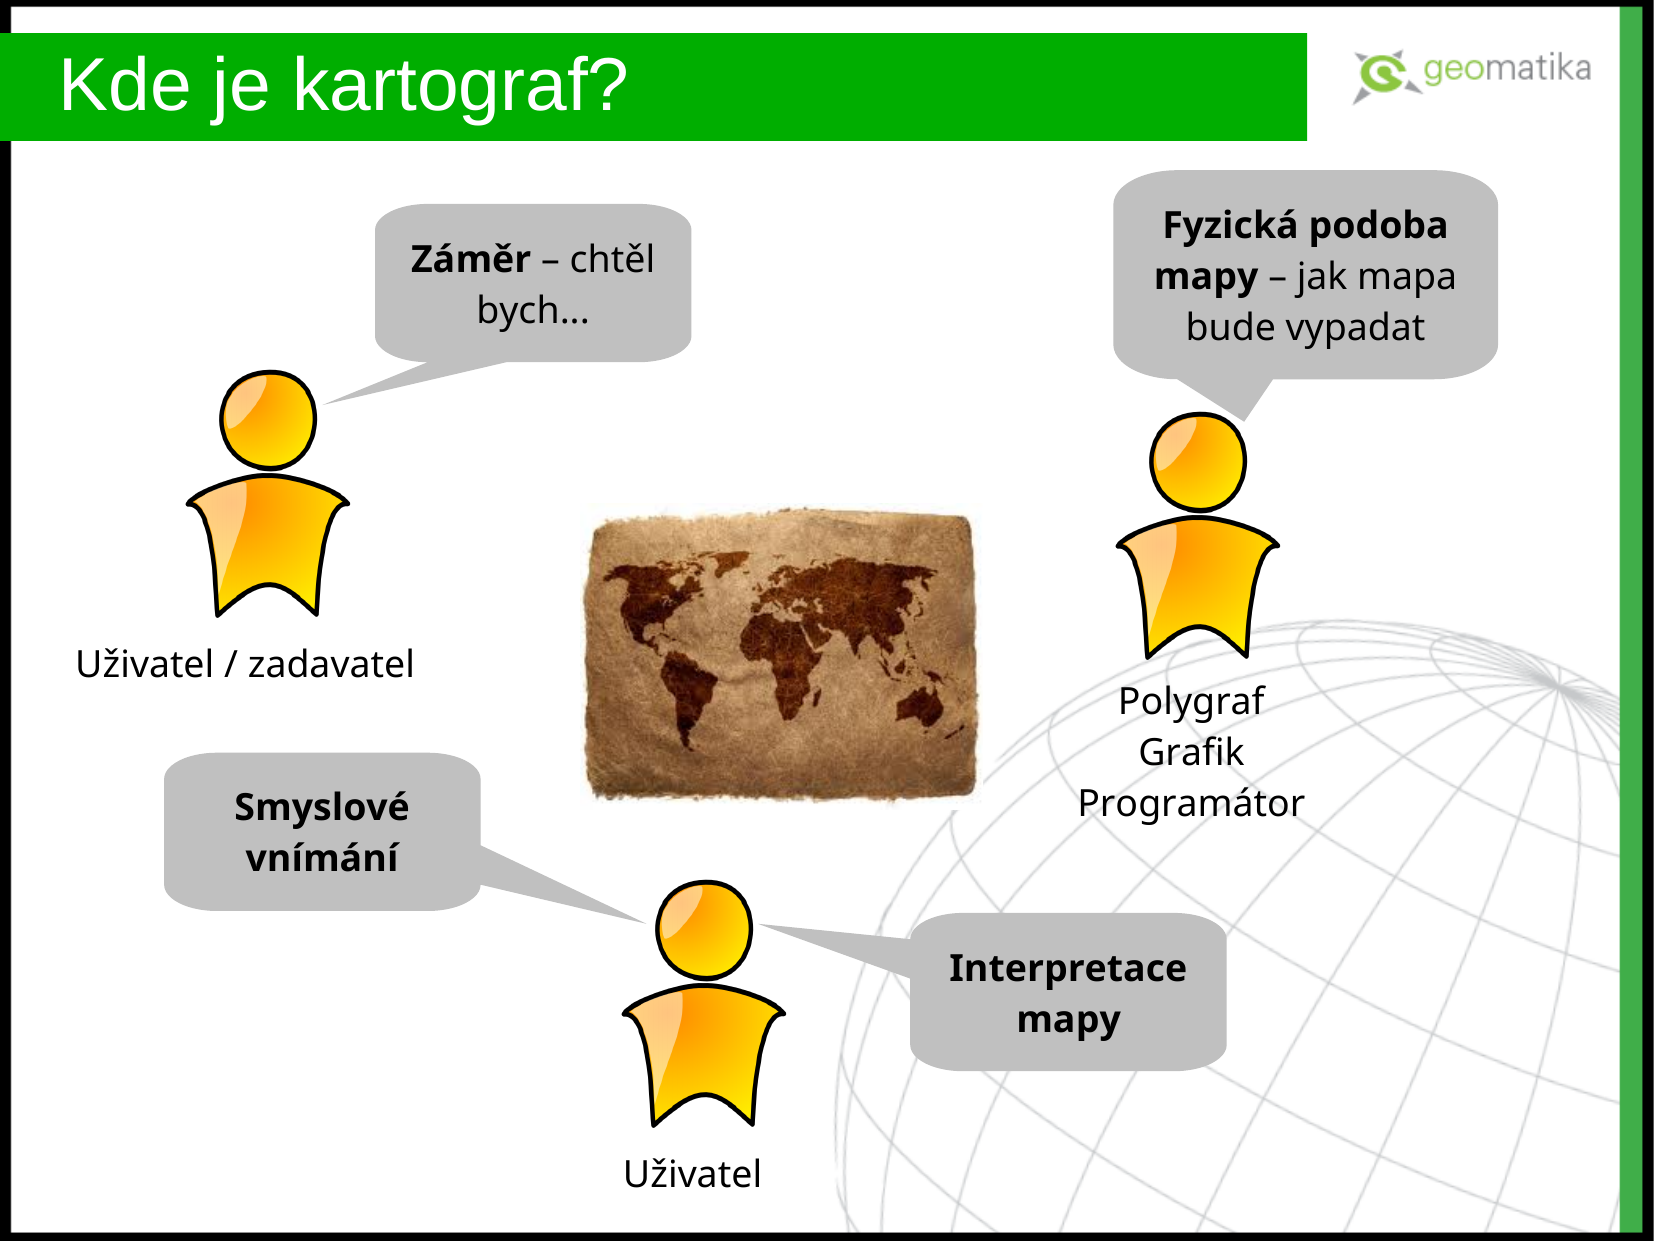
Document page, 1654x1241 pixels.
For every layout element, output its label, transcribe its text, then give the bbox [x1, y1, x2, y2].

title Kde je kartograf? [0, 0, 1571, 170]
picture [0, 0, 1654, 1241]
text_box Záměr – chtěl bych... [322, 203, 692, 406]
text_box Uživatel / zadavatel [75, 637, 449, 685]
text_box Interpretace mapy [757, 912, 1227, 1072]
text_box Smyslové vnímání [164, 752, 647, 924]
text_box Polygraf Grafik Programátor [1077, 674, 1313, 811]
text_box Uživatel [622, 1147, 773, 1195]
text_box Fyzická podoba mapy – jak mapa bude vypadat [1113, 170, 1499, 422]
